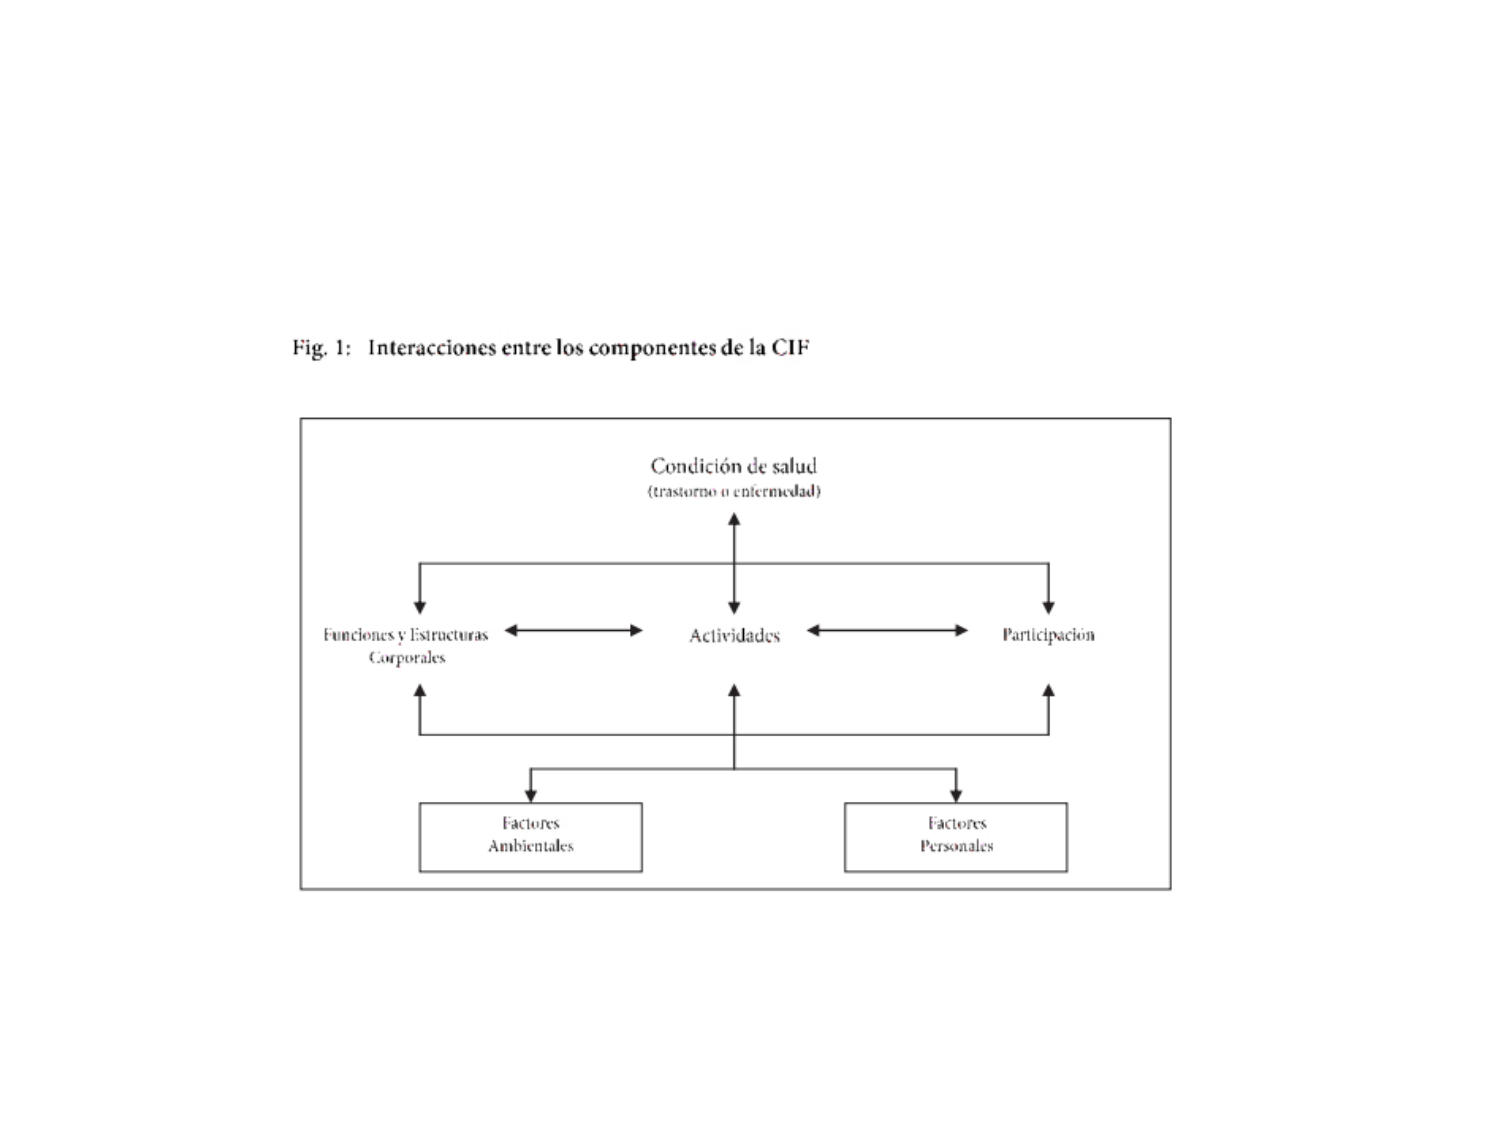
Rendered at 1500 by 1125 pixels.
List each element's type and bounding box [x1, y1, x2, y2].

picture [253, 302, 1199, 924]
